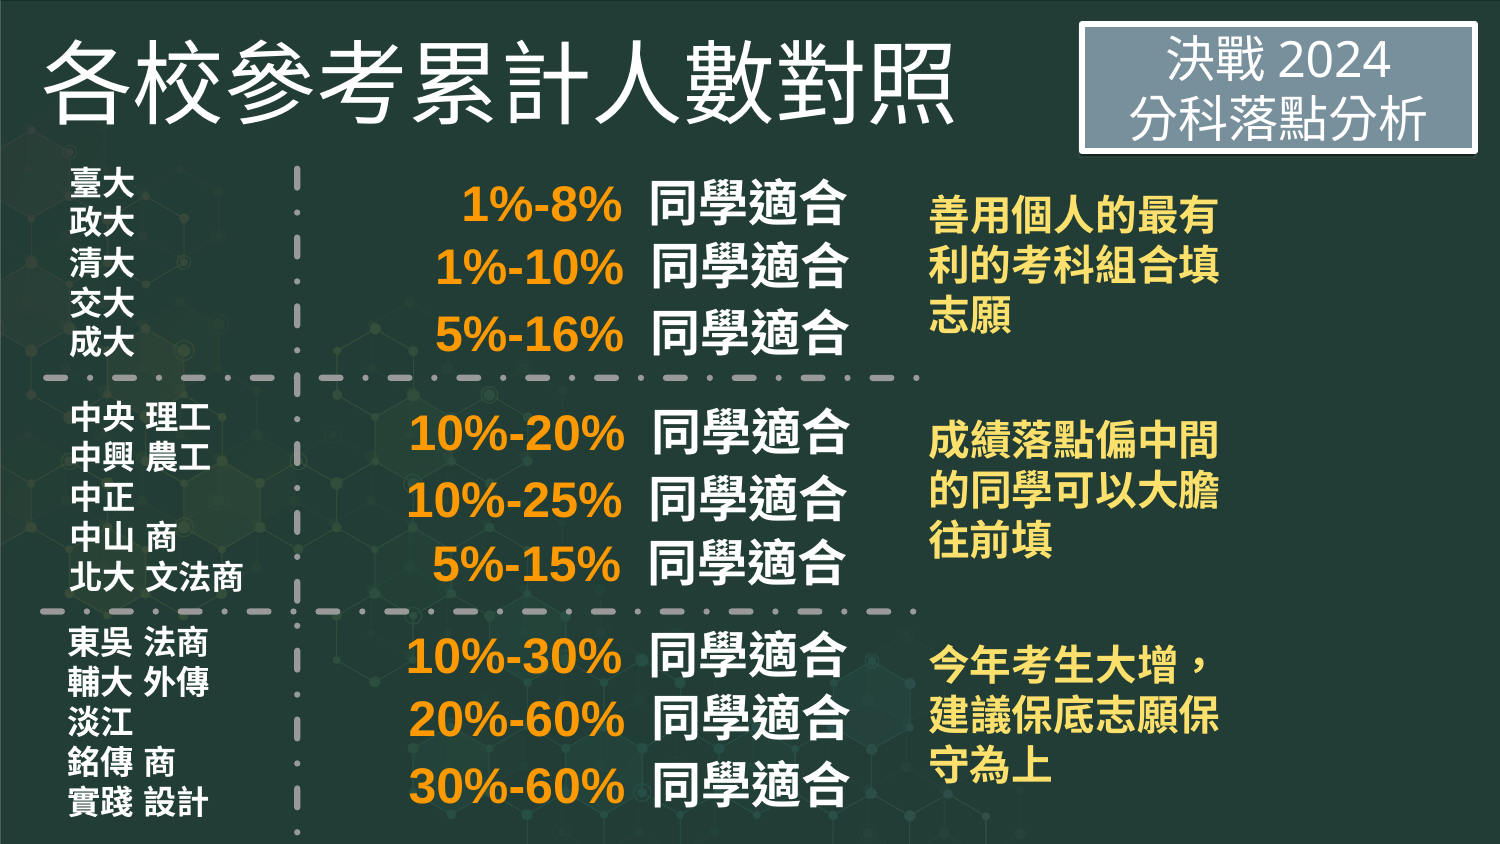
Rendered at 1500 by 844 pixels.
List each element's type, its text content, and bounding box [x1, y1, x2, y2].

text_box 10%-20% 同學適合 [297, 410, 655, 451]
text_box 10%-30% 同學適合 [318, 623, 913, 684]
text_box 1%-10% 同學適合 [310, 244, 654, 285]
text_box 5%-16% 同學適合 [310, 311, 654, 352]
title 各校參考累計人數對照 [26, 10, 1424, 153]
text_box 1%-8% 同學適合 [658, 187, 688, 222]
text_box 30%-60% 同學適合 [321, 749, 939, 819]
text_box 10%-20% 同學適合 [697, 410, 913, 451]
text_box 1%-8% 同學適合 [694, 181, 913, 222]
text_box 東吳 法商 輔大 外傳 淡江 銘傳 商 實踐 設計 [47, 611, 775, 831]
text_box 臺大 政大 清大 交大 成大 [49, 152, 272, 372]
text_box 10%-20% 同學適合 [661, 416, 691, 451]
text_box 20%-60% 同學適合 [321, 686, 913, 747]
text_box 10%-25% 同學適合 [318, 469, 913, 526]
text_box 5%-15% 同學適合 [331, 533, 913, 589]
text_box 1%-8% 同學適合 [322, 181, 652, 222]
text_box 5%-16% 同學適合 [696, 311, 913, 352]
text_box 5%-16% 同學適合 [660, 317, 690, 352]
text_box 1%-10% 同學適合 [660, 250, 690, 285]
text_box 1%-10% 同學適合 [696, 244, 913, 285]
text_box 善用個人的最有利的考科組合填志願 成績落點偏中間的同學可以大膽往前填 今年考生大增，建議保底志願保守為上 [913, 181, 1250, 797]
text_box 決戰2024 分科落點分析 [1081, 24, 1475, 151]
text_box 中央 理工 中興 農工 中正 中山 商 北大 文法商 [49, 386, 773, 602]
picture [0, 0, 1500, 844]
